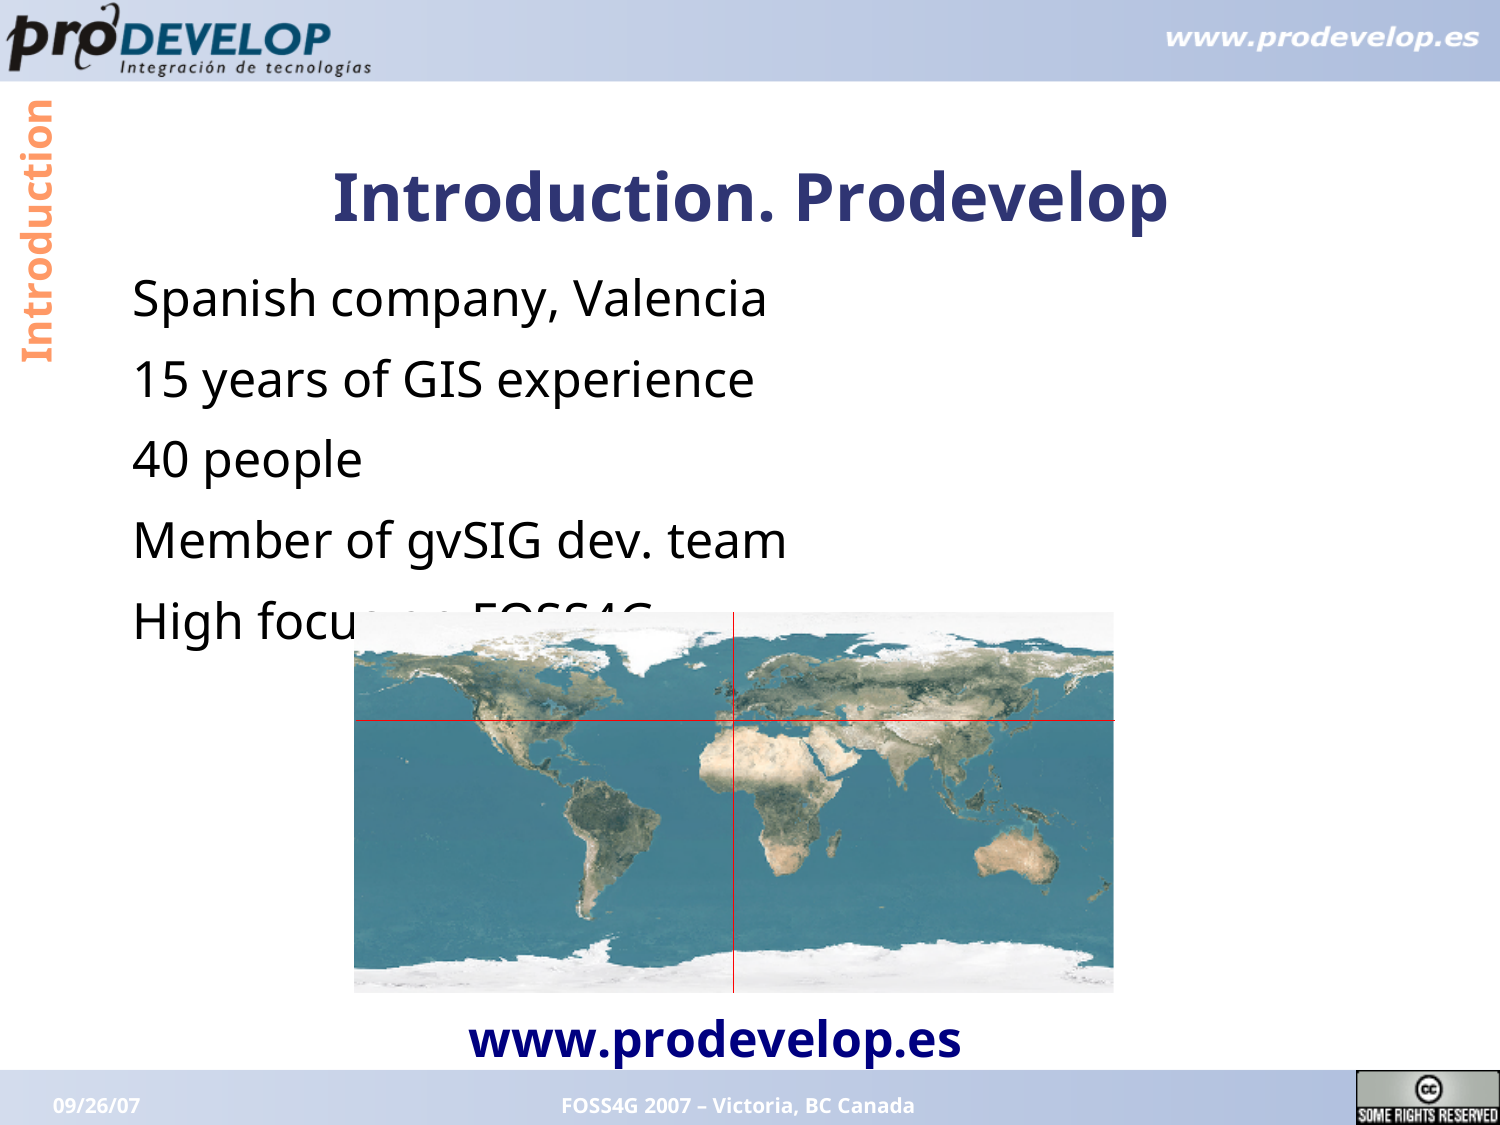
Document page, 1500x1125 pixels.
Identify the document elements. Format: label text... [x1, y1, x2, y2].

title Introduction. Prodevelop [76, 101, 1427, 290]
text_box www.prodevelop.es [365, 1003, 1066, 1061]
title Introduction [0, 76, 71, 384]
list Spanish company, Valencia 15 years of GIS experience 40 people Member of gvSIG dev. team High focus on FOSS4G [118, 255, 975, 886]
picture [0, 0, 1500, 1125]
